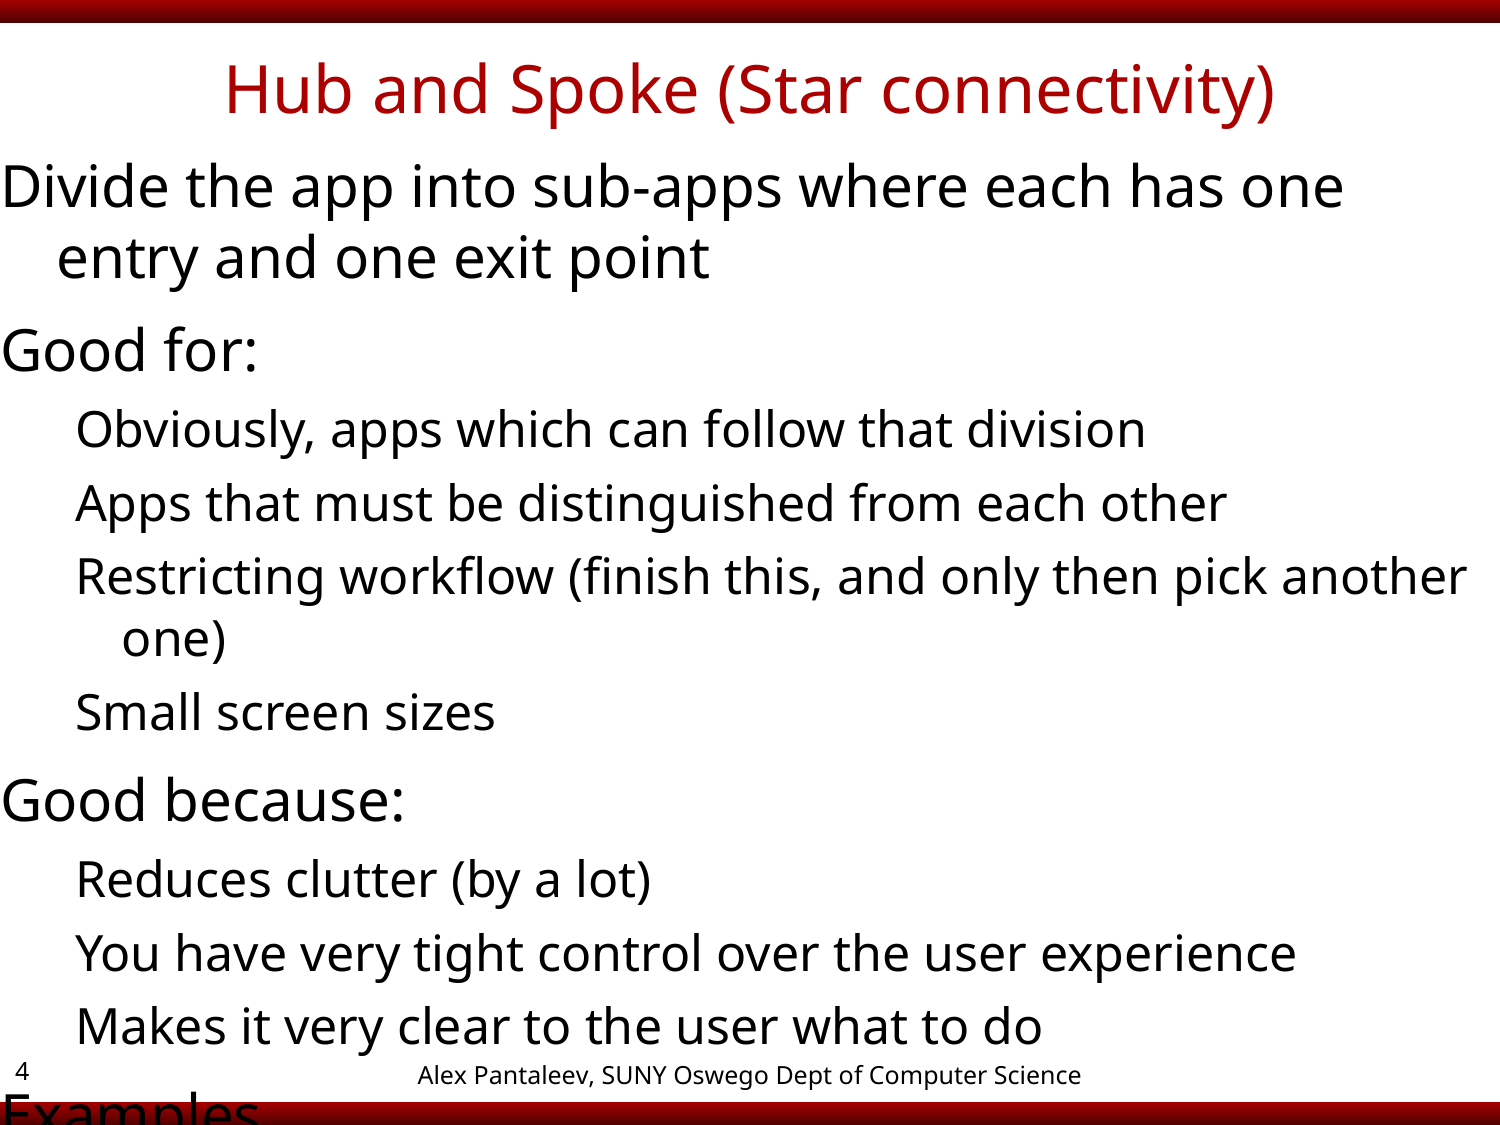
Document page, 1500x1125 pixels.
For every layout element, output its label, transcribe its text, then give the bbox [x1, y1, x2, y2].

title Hub and Spoke (Star connectivity) [0, 24, 1500, 150]
list Divide the app into sub-apps where each has one entry and one exit point Good for: Obviously, apps which can follow that division Apps that must be distinguished from each other Restricting workflow (finish this, and only then pick another one) Small screen sizes Good because: Reduces clutter (by a lot) You have very tight control over the user experience Makes it very clear to the user what to do Examples [0, 149, 1476, 1063]
